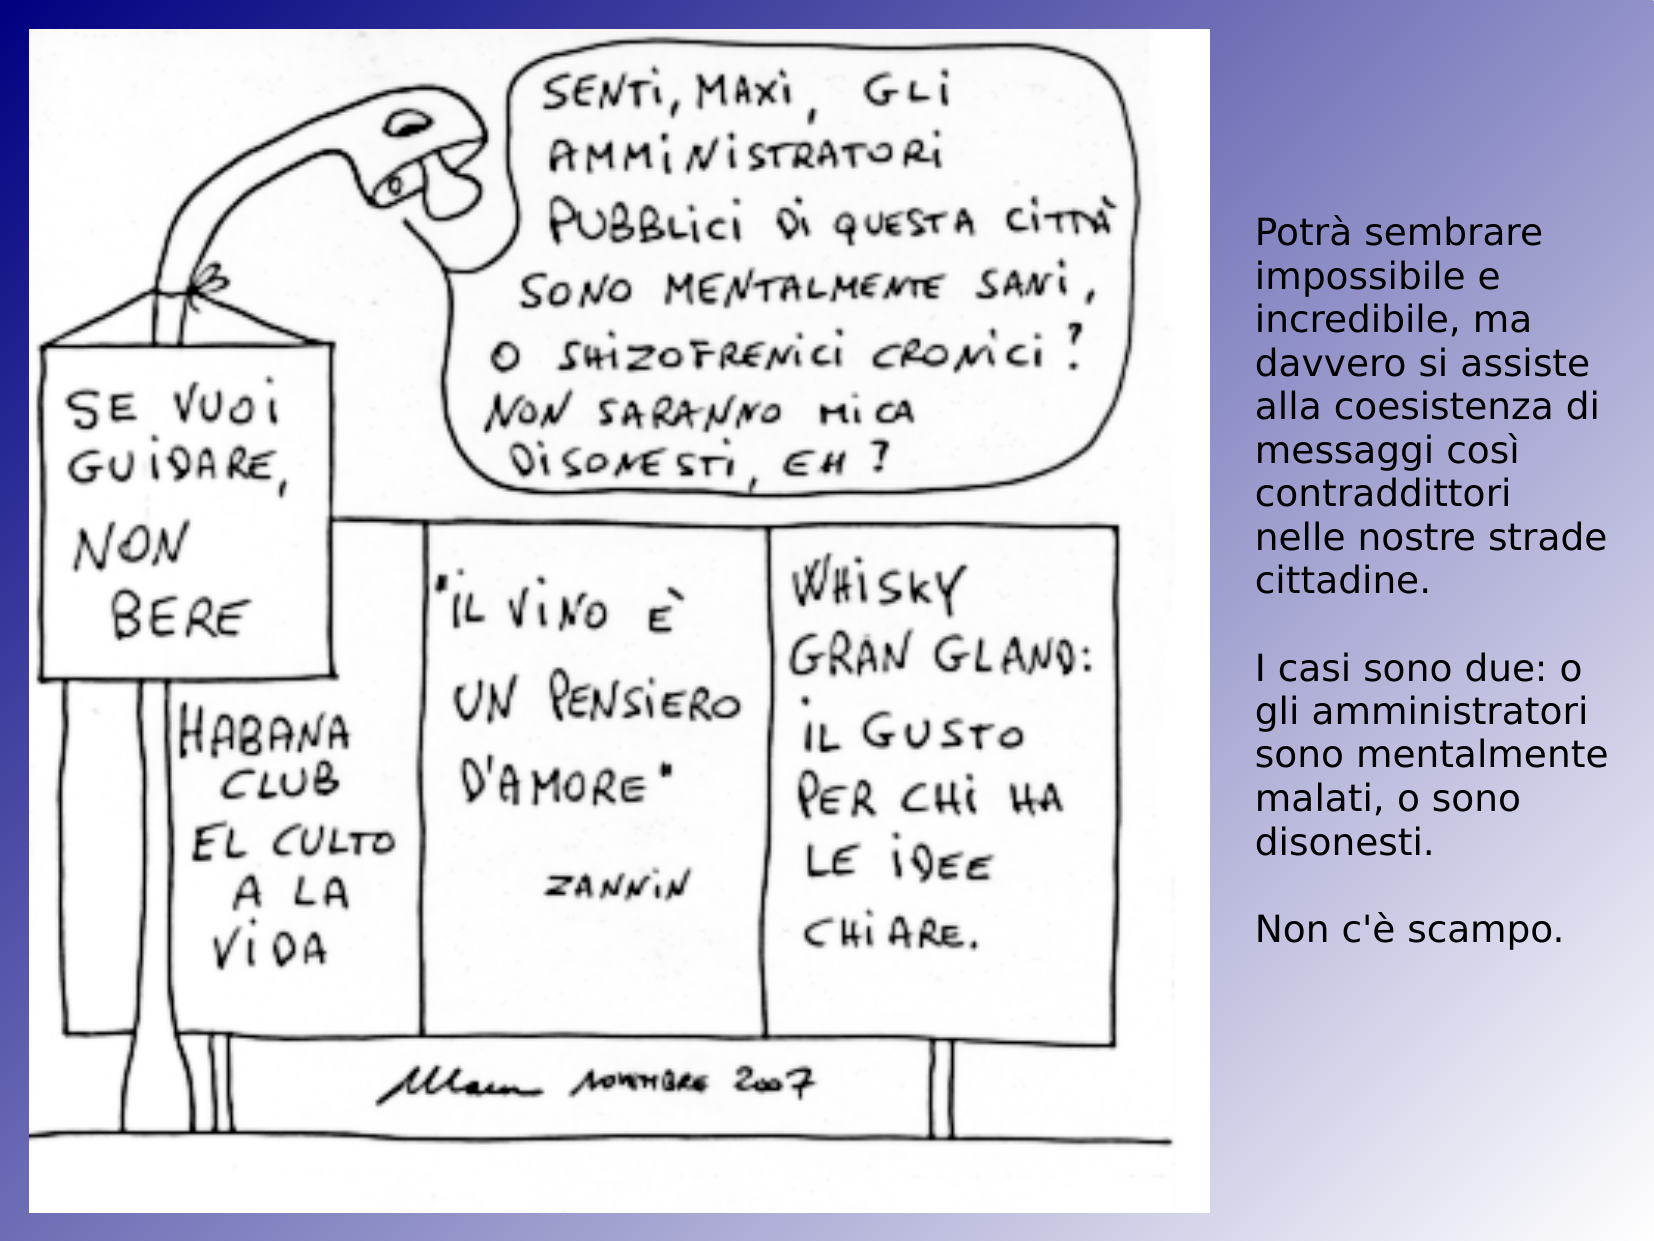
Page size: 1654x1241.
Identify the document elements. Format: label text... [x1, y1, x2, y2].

text_box Potrà sembrare impossibile e incredibile, ma davvero si assiste alla coesistenza di messaggi così contraddittori nelle nostre strade cittadine. I casi sono due: o gli amministratori sono mentalmente malati, o sono disonesti. Non c'è scampo. [1240, 29, 1625, 1211]
picture [29, 29, 1210, 1213]
